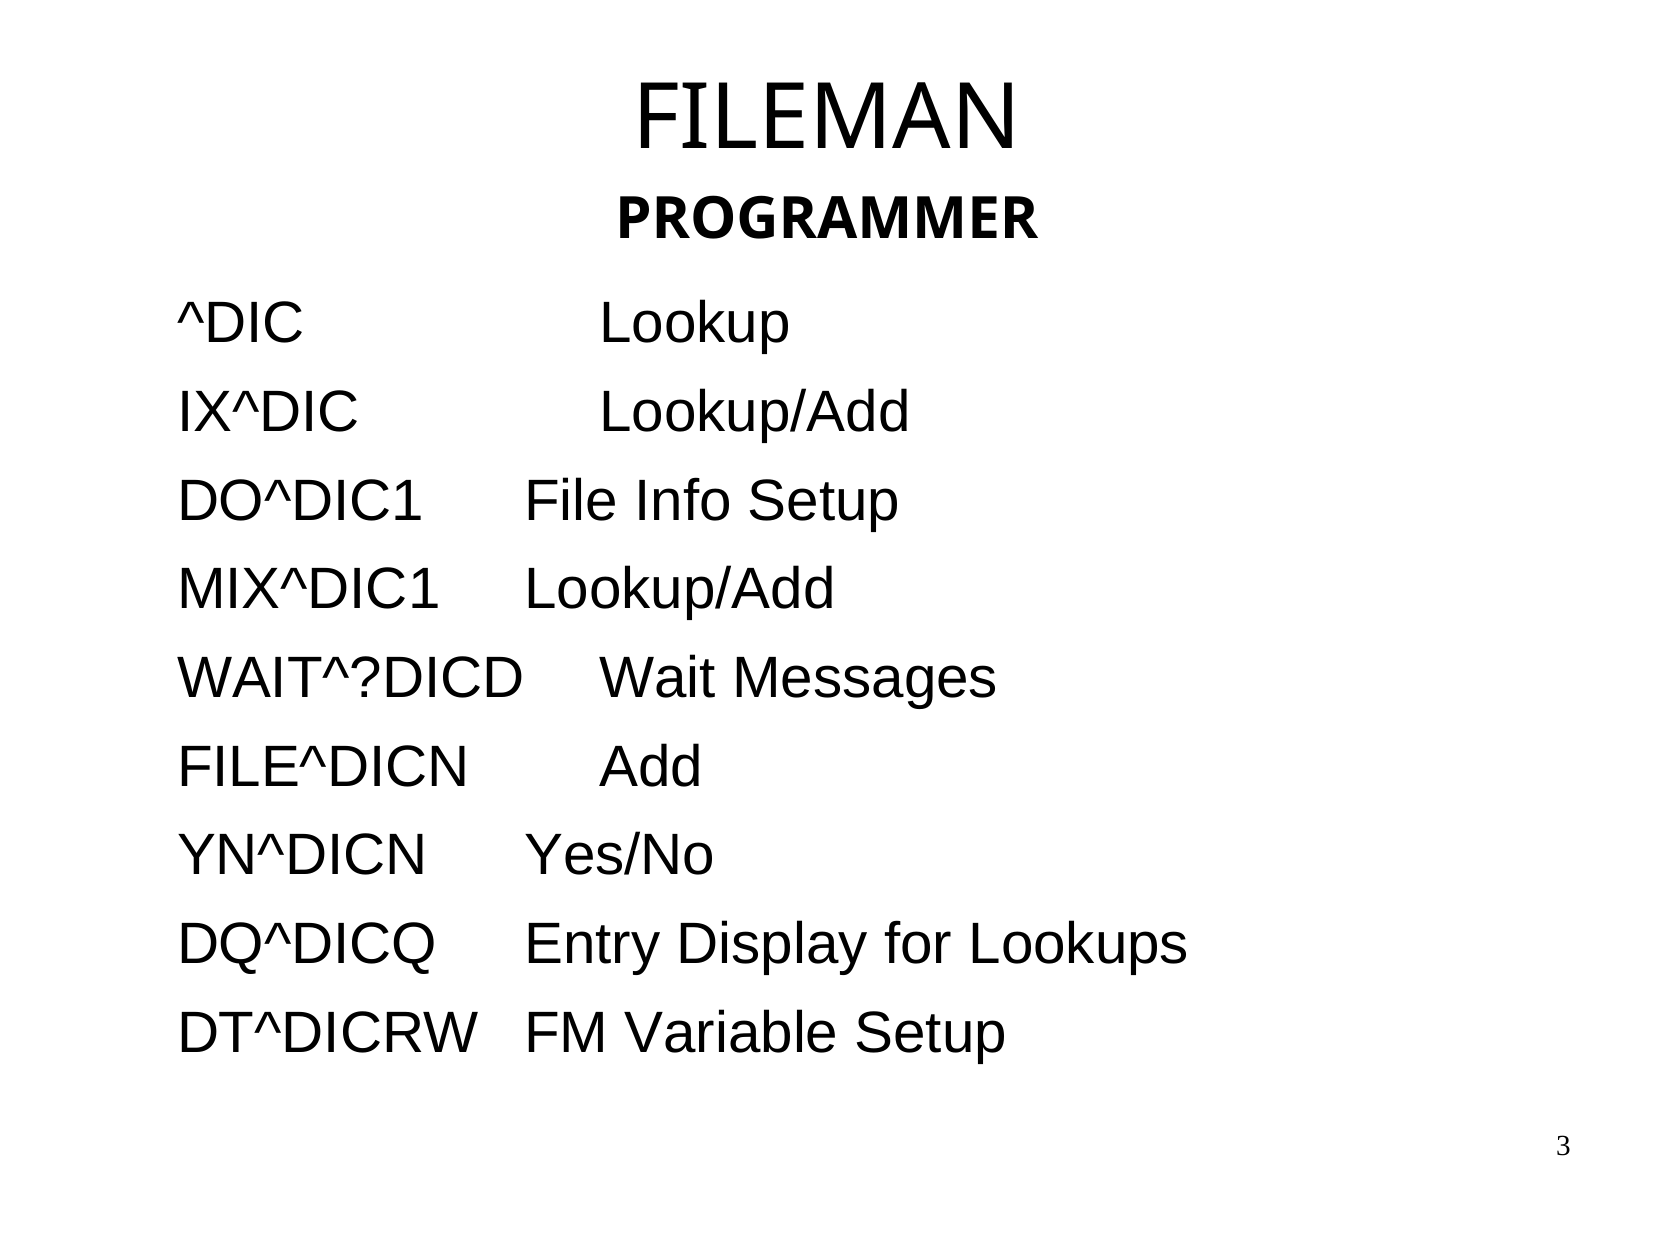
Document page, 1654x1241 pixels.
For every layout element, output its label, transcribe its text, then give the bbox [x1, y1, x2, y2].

list ^DIC Lookup IX^DIC Lookup/Add DO^DIC1 File Info Setup MIX^DIC1 Lookup/Add WAIT^?DICD Wait Messages FILE^DICN Add YN^DICN Yes/No DQ^DICQ Entry Display for Lookups DT^DICRW FM Variable Setup [82, 290, 1571, 1094]
title FILEMAN PROGRAMMER [82, 47, 1571, 259]
